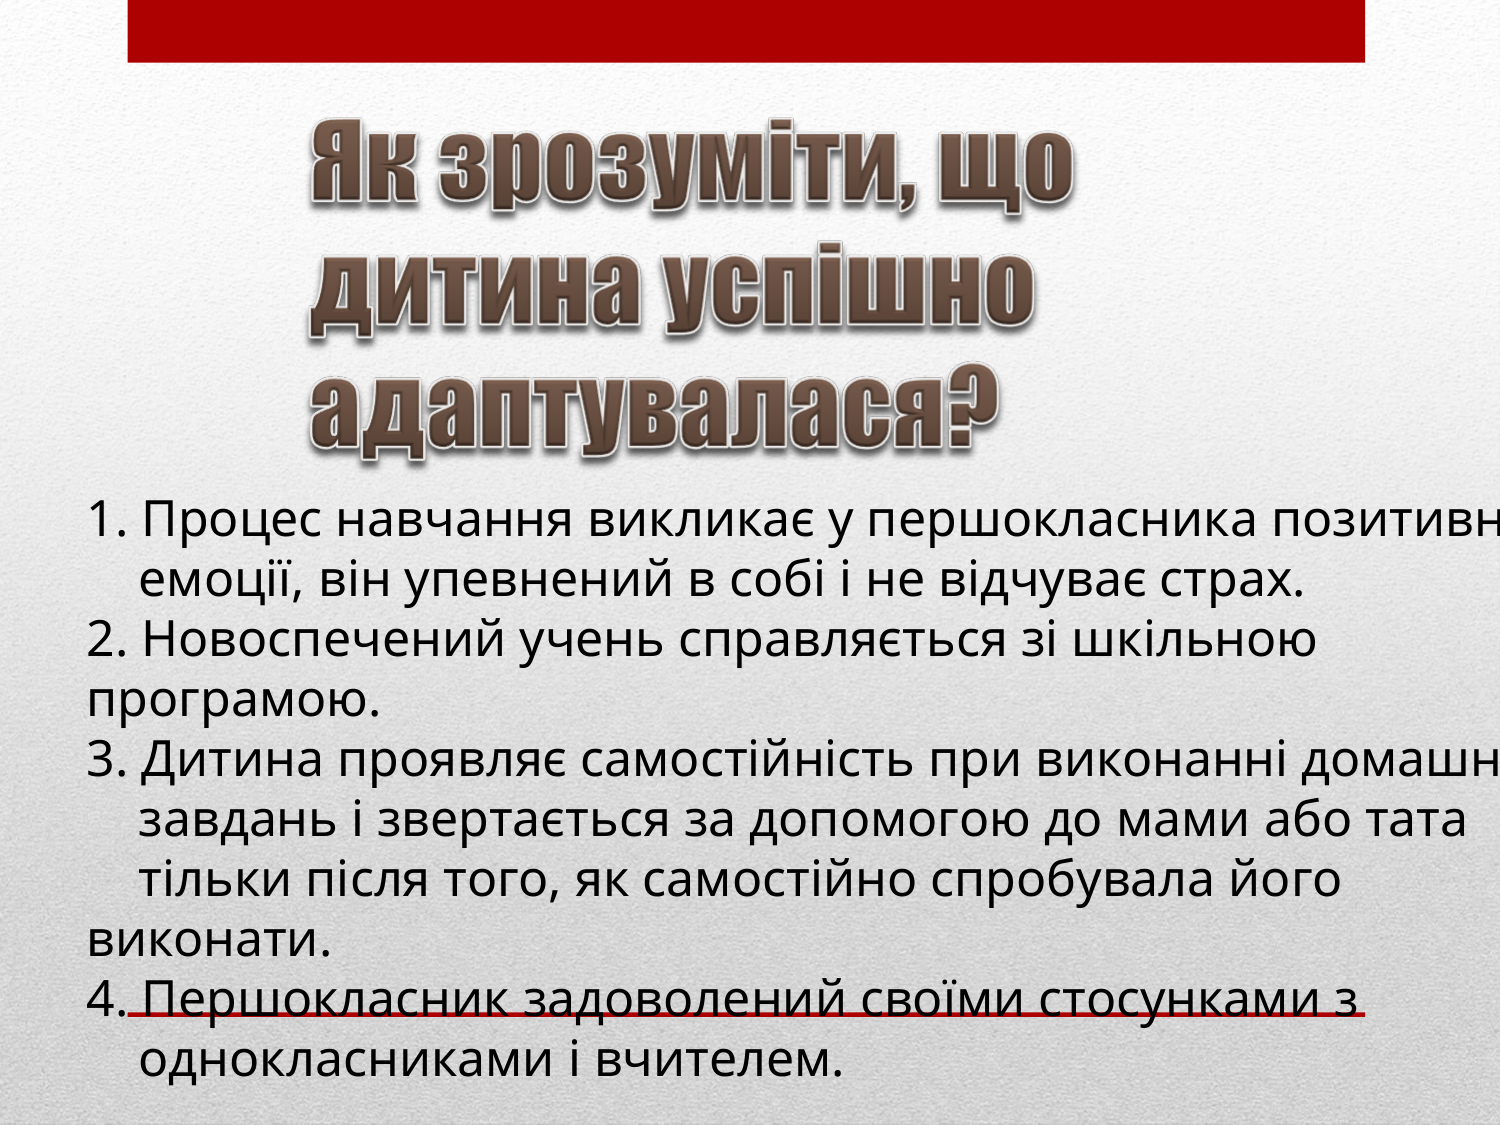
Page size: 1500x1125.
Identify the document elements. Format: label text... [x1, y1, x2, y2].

text_box 1. Процес навчання викликає у першокласника позитивні емоції, він упевнений в собі і не відчуває страх. 2. Новоспечений учень справляється зі шкільною програмою. 3. Дитина проявляє самостійність при виконанні домашніх завдань і звертається за допомогою до мами або тата тільки після того, як самостійно спробувала його виконати. 4. Першокласник задоволений своїми стосунками з однокласниками і вчителем. [71, 433, 1500, 1095]
picture [236, 63, 1408, 433]
